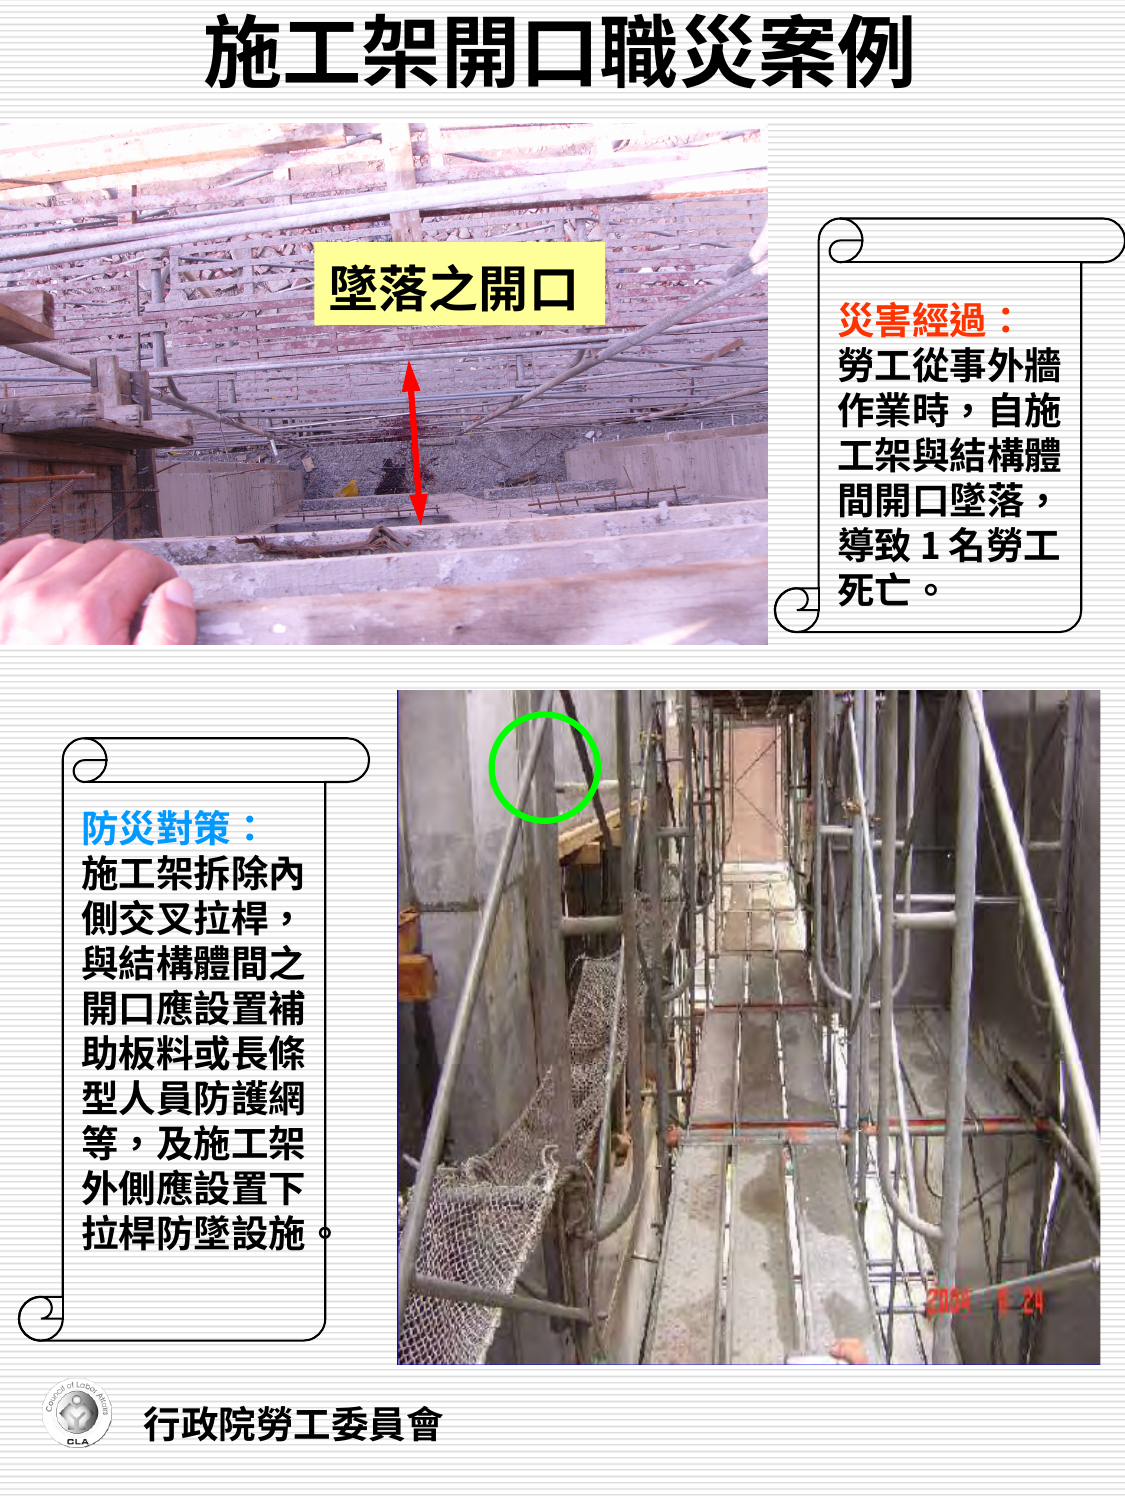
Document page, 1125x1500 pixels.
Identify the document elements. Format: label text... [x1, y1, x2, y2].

picture [805, 590, 818, 609]
picture [777, 590, 817, 630]
picture [0, 101, 1125, 1500]
text_box 災害經過： 勞工從事外牆作業時，自施工架與結構體間開口墜落，導致1名勞工死亡。 [822, 289, 1080, 620]
picture [809, 220, 1080, 631]
text_box 墜落之開口 [314, 242, 606, 325]
text_box 防災對策： 施工架拆除內側交叉拉桿，與結構體間之開口應設置補助板料或長條型人員防護網等，及施工架外側應設置下拉桿防墜設施。 [66, 797, 339, 1353]
text_box 施工架開口職災案例 [0, 0, 1125, 101]
picture [831, 242, 861, 261]
picture [853, 220, 1123, 261]
